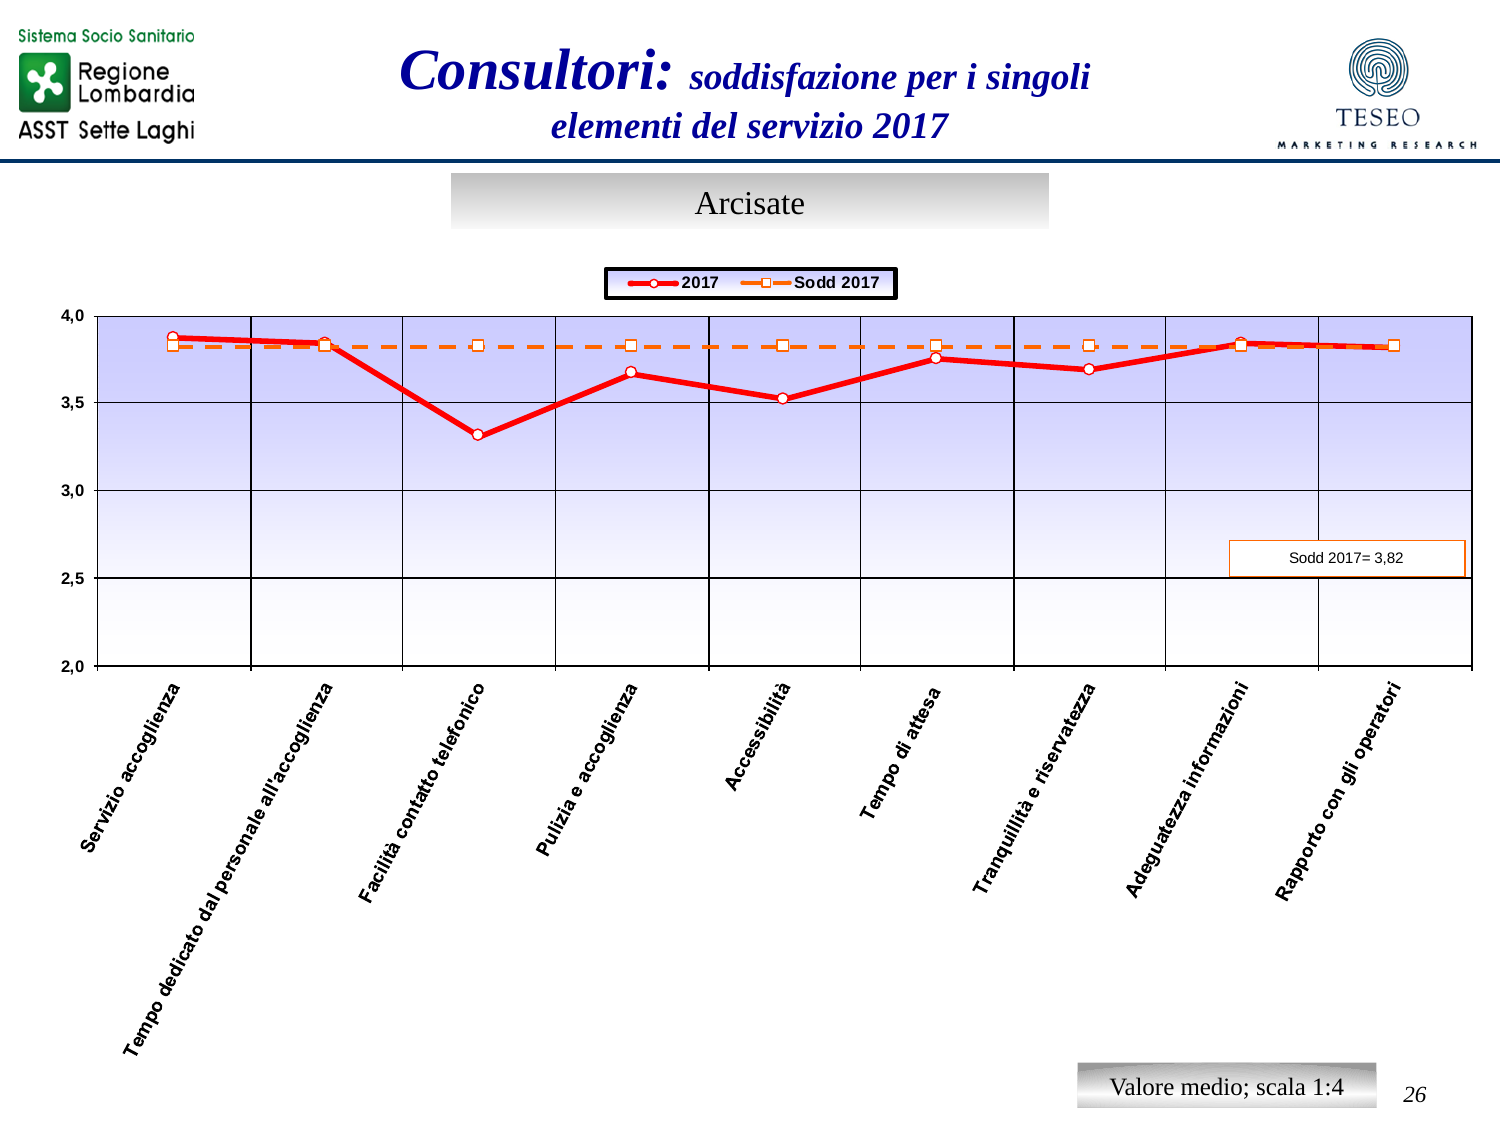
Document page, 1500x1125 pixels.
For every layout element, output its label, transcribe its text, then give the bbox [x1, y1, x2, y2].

picture [19, 26, 194, 148]
picture [1294, 30, 1481, 149]
text_box Consultori: soddisfazione per i singoli elementi del servizio 2017 [206, 25, 1294, 151]
picture [21, 257, 1479, 1086]
text_box Arcisate [451, 173, 1049, 229]
text_box Valore medio; scala 1:4 [1077, 1062, 1377, 1108]
